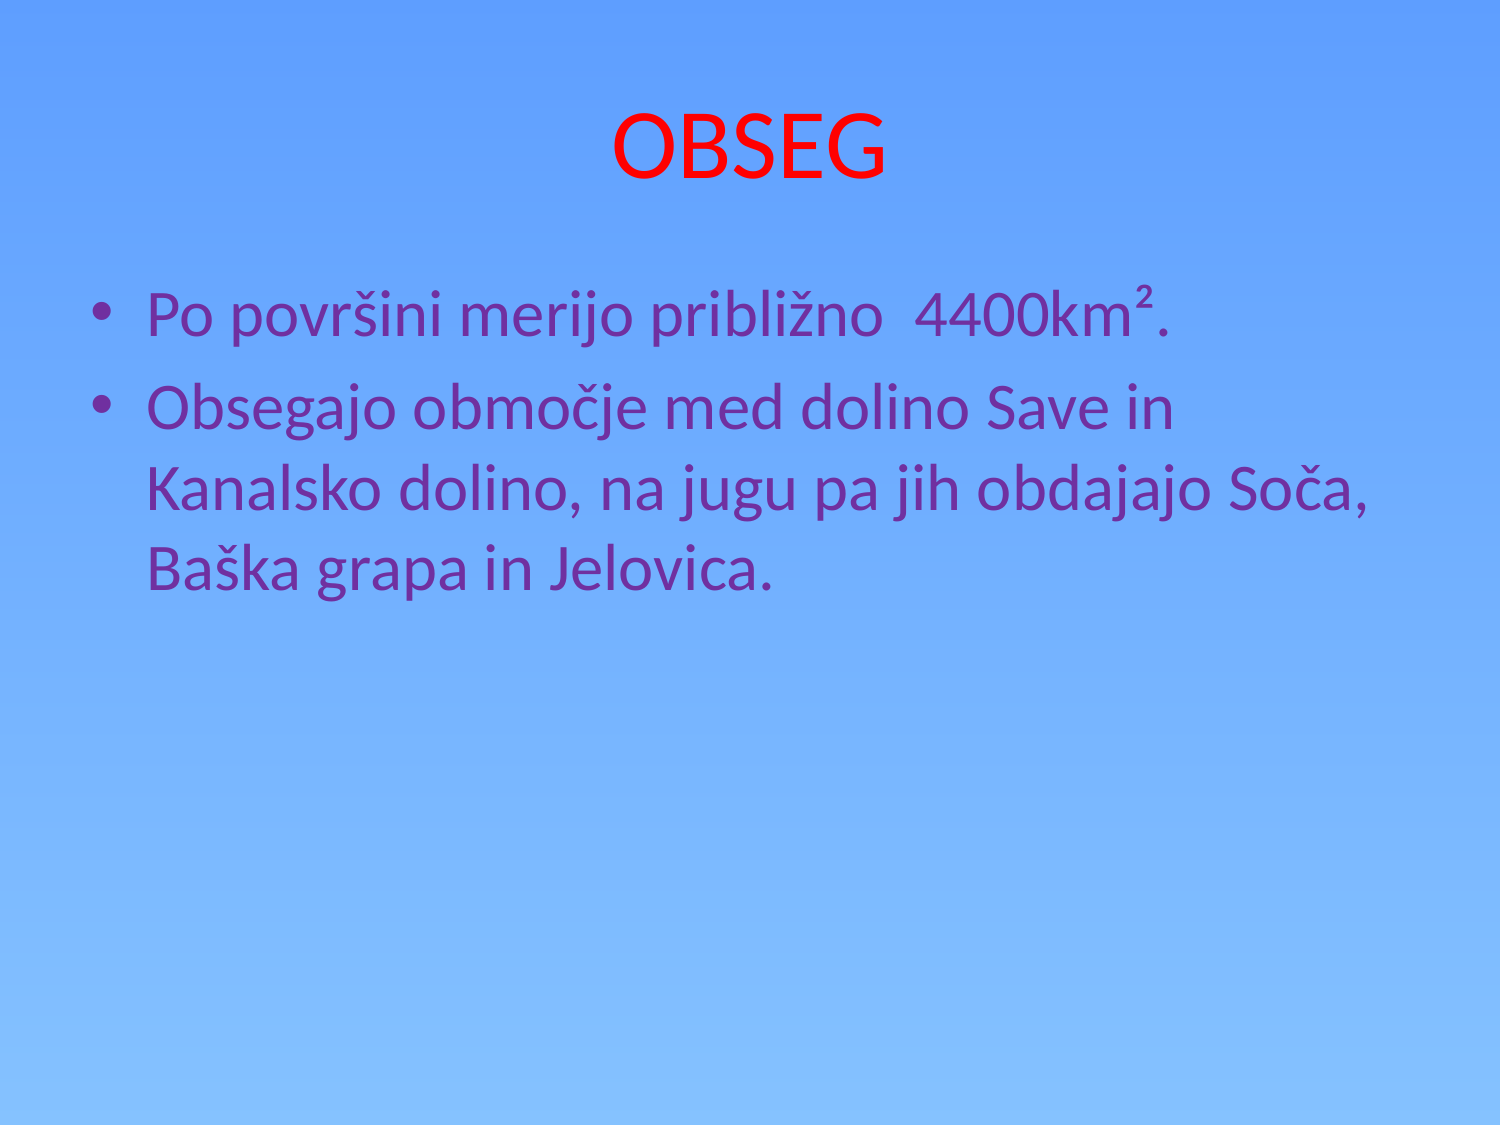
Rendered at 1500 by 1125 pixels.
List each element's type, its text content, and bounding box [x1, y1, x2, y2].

title OBSEG [75, 45, 1425, 233]
list Po površini merijo približno 4400km². Obsegajo območje med dolino Save in Kanalsko dolino, na jugu pa jih obdajajo Soča, Baška grapa in Jelovica. [75, 262, 1425, 1005]
